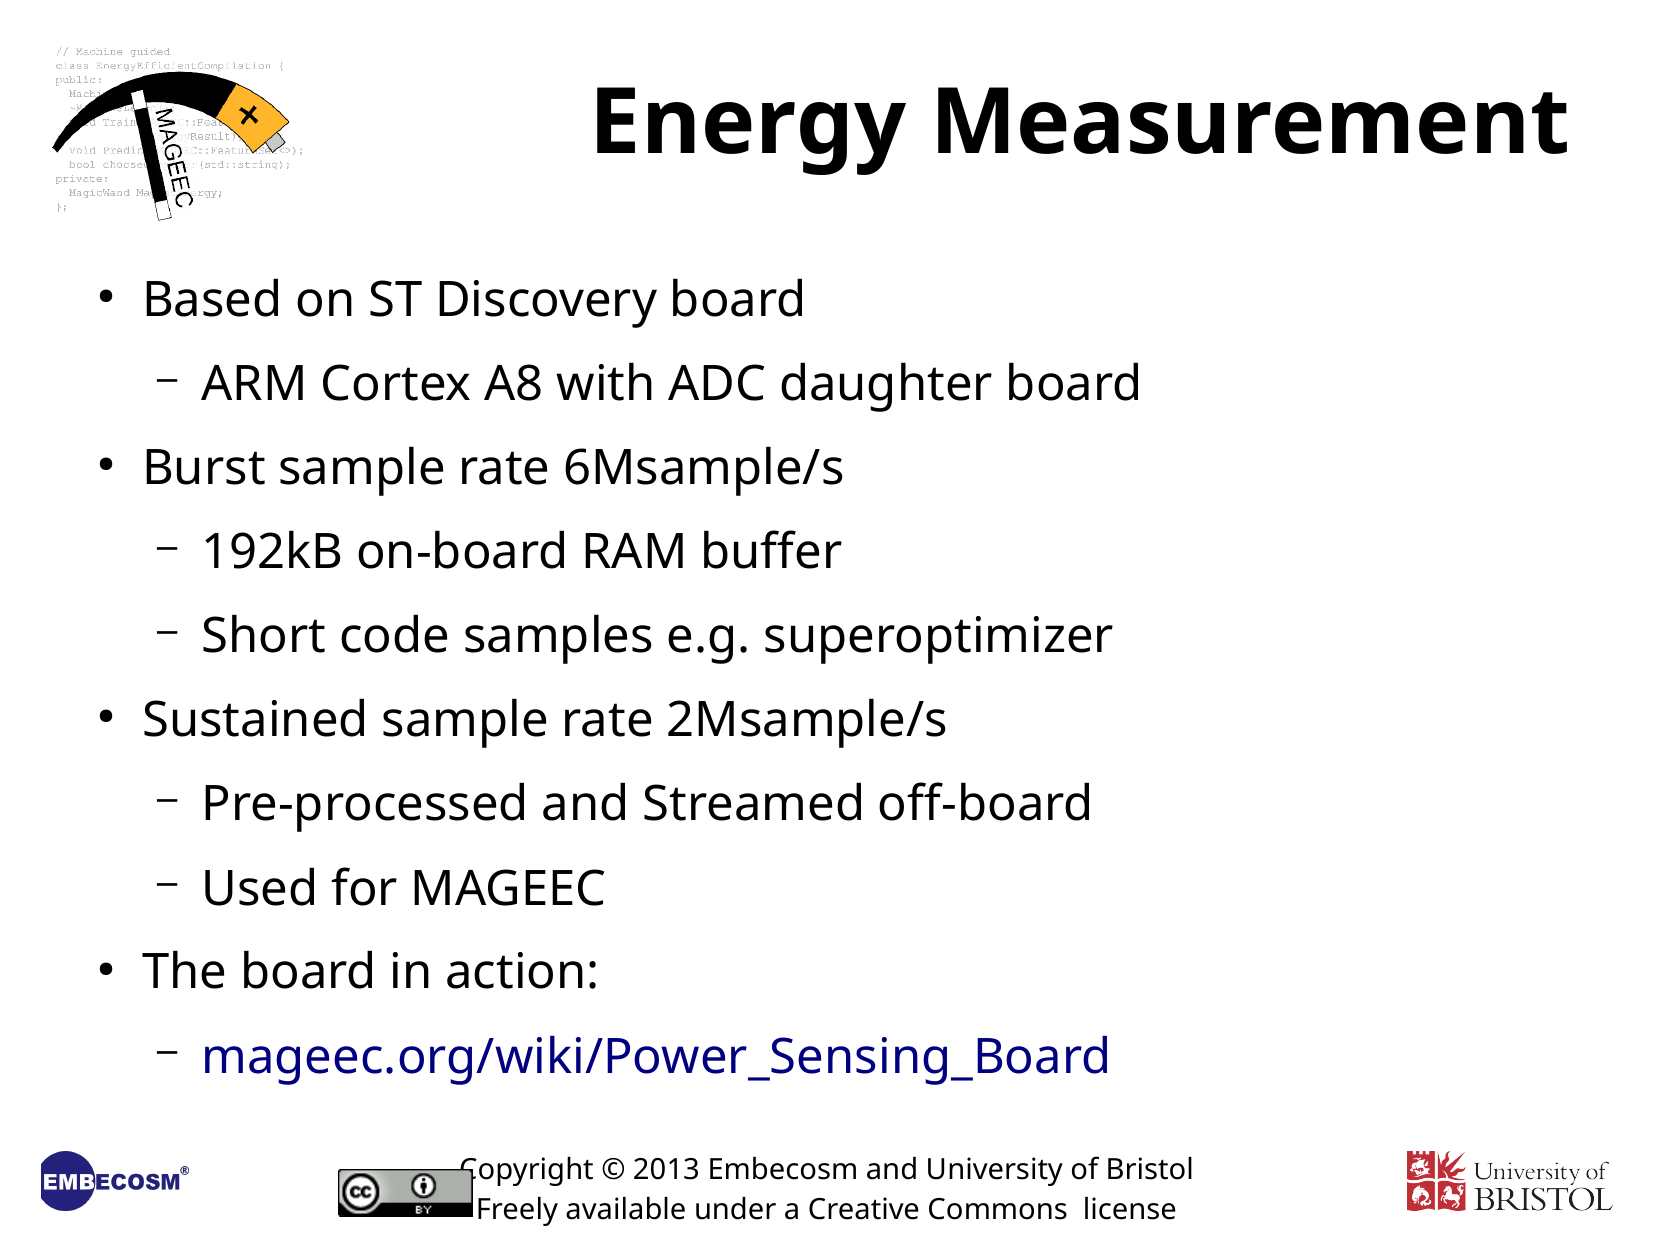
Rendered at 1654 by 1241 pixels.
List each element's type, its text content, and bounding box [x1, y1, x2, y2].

list Based on ST Discovery board ARM Cortex A8 with ADC daughter board Burst sample rate 6Msample/s 192kB on-board RAM buffer Short code samples e.g. superoptimizer Sustained sample rate 2Msample/s Pre-processed and Streamed off-board Used for MAGEEC The board in action: mageec.org/wiki/Power_Sensing_Board [82, 263, 1571, 1094]
picture [338, 1169, 473, 1217]
picture [52, 47, 302, 225]
picture [1407, 1151, 1613, 1211]
title Energy Measurement [326, 32, 1571, 205]
picture [41, 1151, 189, 1211]
